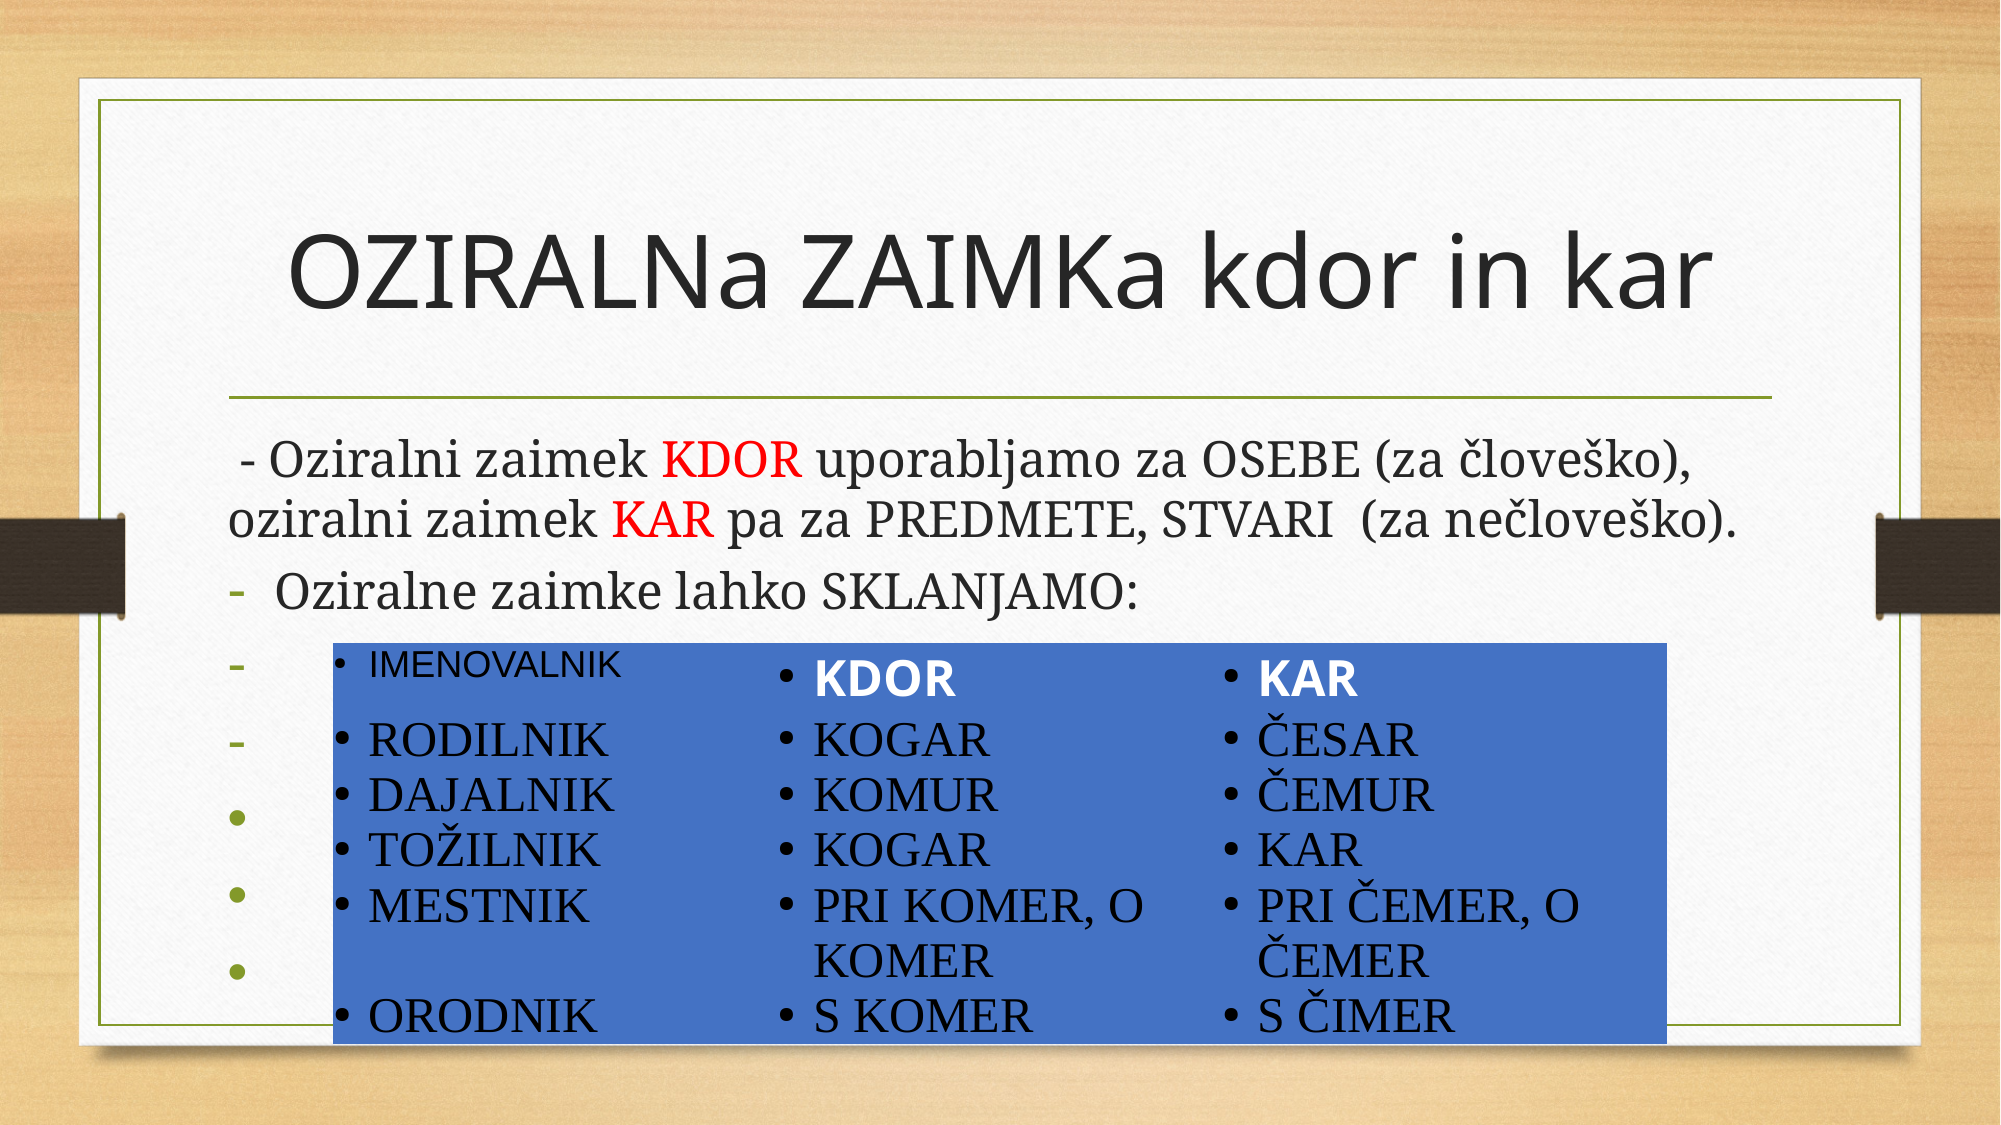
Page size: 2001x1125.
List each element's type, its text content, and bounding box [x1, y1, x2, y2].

table_header KAR [1222, 643, 1667, 712]
title OZIRALNa ZAIMKa kdor in kar [212, 161, 1788, 376]
table_cell S KOMER [778, 988, 1222, 1044]
list - Oziralni zaimek KDOR uporabljamo za OSEBE (za človeško), oziralni zaimek KAR pa za PREDMETE, STVARI (za nečloveško). Oziralne zaimke lahko SKLANJAMO: [212, 419, 1842, 1048]
table_cell ČESAR [1222, 712, 1667, 767]
table_cell PRI ČEMER, O ČEMER [1222, 878, 1667, 988]
table_cell DAJALNIK [333, 767, 778, 822]
table_cell KOMUR [778, 767, 1222, 822]
table_cell ČEMUR [1222, 767, 1667, 822]
table_header KDOR [778, 643, 1222, 712]
table_cell PRI KOMER, O KOMER [778, 878, 1222, 988]
table_cell KOGAR [778, 712, 1222, 767]
table_cell S ČIMER [1222, 988, 1667, 1044]
table_cell KAR [1222, 822, 1667, 878]
table_cell KOGAR [778, 822, 1222, 878]
table_cell TOŽILNIK [333, 822, 778, 878]
table_cell MESTNIK [333, 878, 778, 988]
table_header IMENOVALNIK [333, 643, 778, 712]
table_cell ORODNIK [333, 988, 778, 1044]
table_cell RODILNIK [333, 712, 778, 767]
